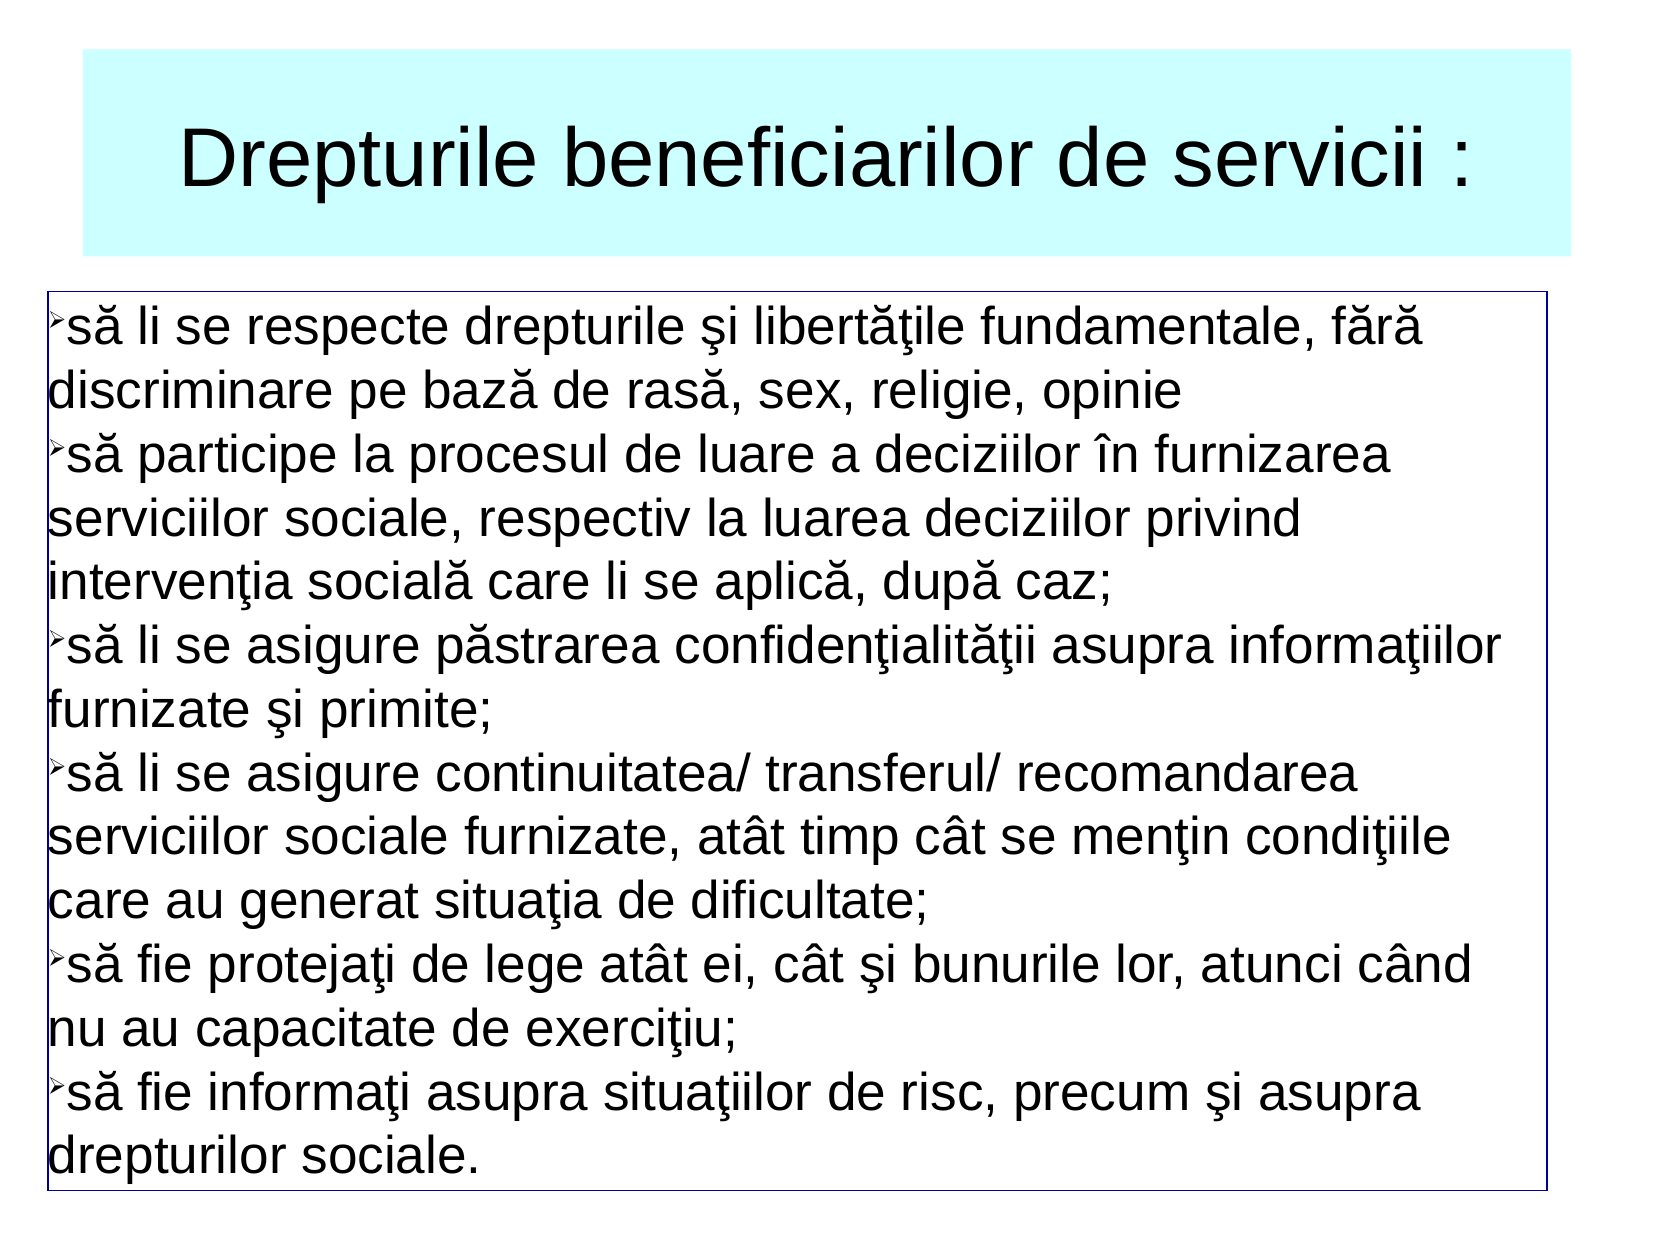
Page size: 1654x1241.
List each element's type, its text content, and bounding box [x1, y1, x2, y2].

title Drepturile beneficiarilor de servicii : [82, 49, 1571, 257]
list să li se respecte drepturile şi libertăţile fundamentale, fără discriminare pe bază de rasă, sex, religie, opinie să participe la procesul de luare a deciziilor în furnizarea serviciilor sociale, respectiv la luarea deciziilor privind intervenţia socială care li se aplică, după caz; să li se asigure păstrarea confidenţialităţii asupra informaţiilor furnizate şi primite; să li se asigure continuitatea/ transferul/ recomandarea serviciilor sociale furnizate, atât timp cât se menţin condiţiile care au generat situaţia de dificultate; să fie protejaţi de lege atât ei, cât şi bunurile lor, atunci când nu au capacitate de exerciţiu; să fie informaţi asupra situaţiilor de risc, precum şi asupra drepturilor sociale. [47, 291, 1548, 1191]
